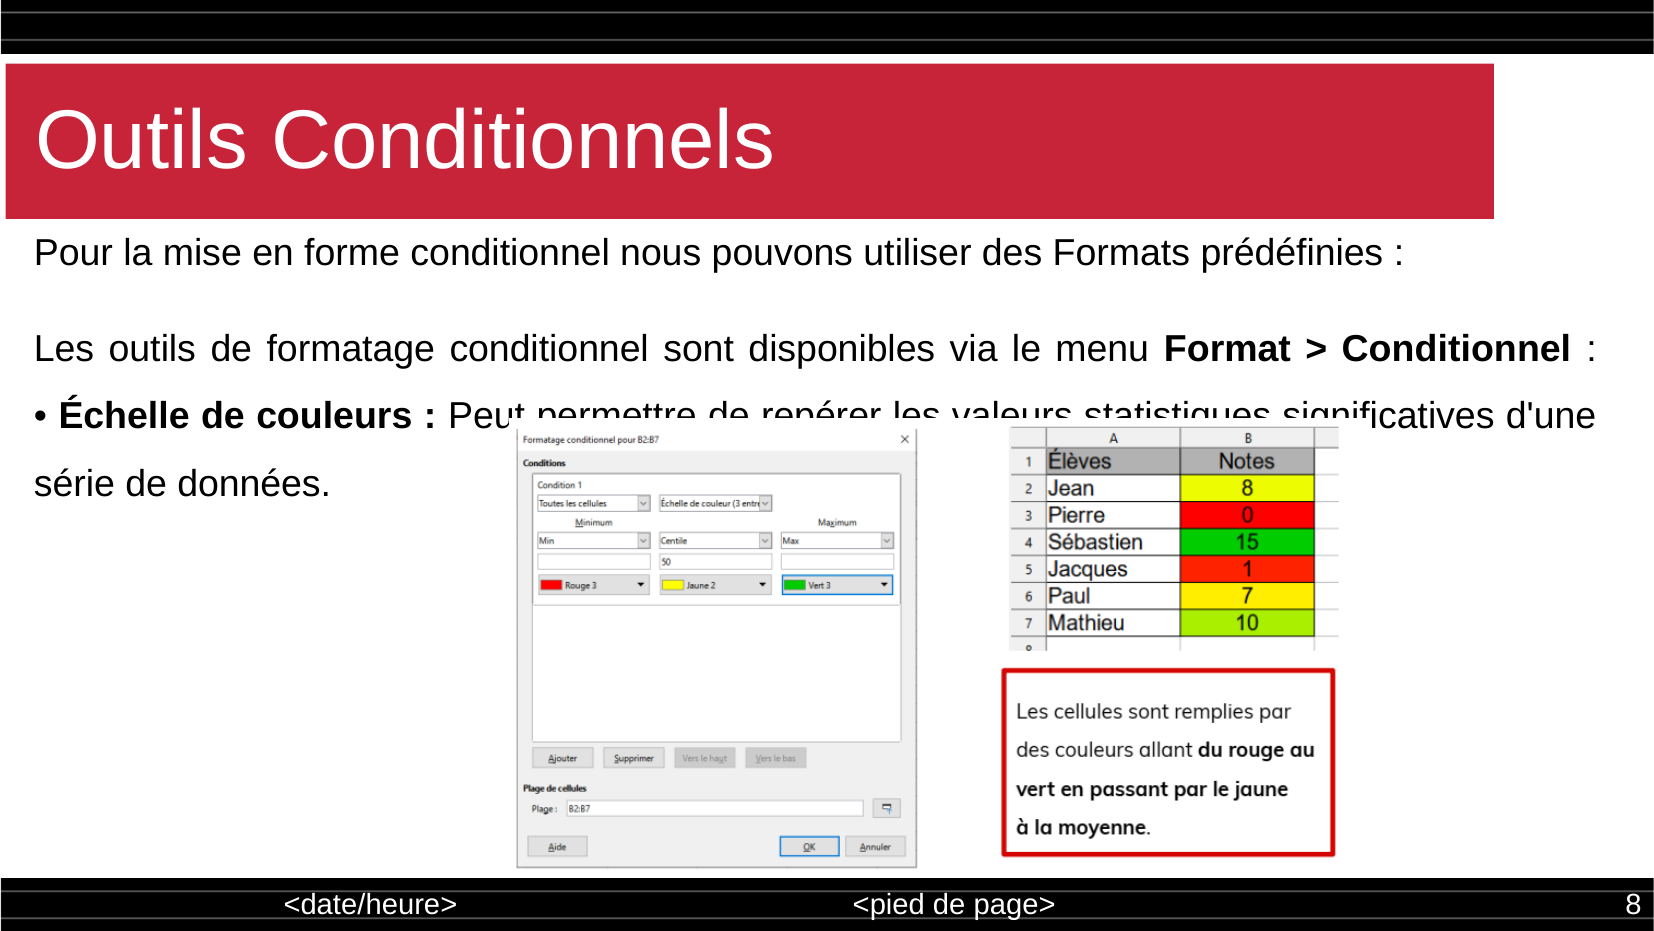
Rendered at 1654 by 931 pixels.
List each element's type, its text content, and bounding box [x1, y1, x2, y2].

picture [0, 878, 1654, 931]
text_box Les outils de formatage conditionnel sont disponibles via le menu Format > Conditionnel : • Échelle de couleurs : Peut permettre de repérer les valeurs statistiques significatives d'une série de données. [19, 294, 1612, 512]
text_box Outils Conditionnels [5, 63, 1494, 219]
picture [509, 418, 1366, 876]
text_box Pour la mise en forme conditionnel nous pouvons utiliser des Formats prédéfinies : [19, 221, 1564, 281]
picture [0, 0, 1654, 54]
